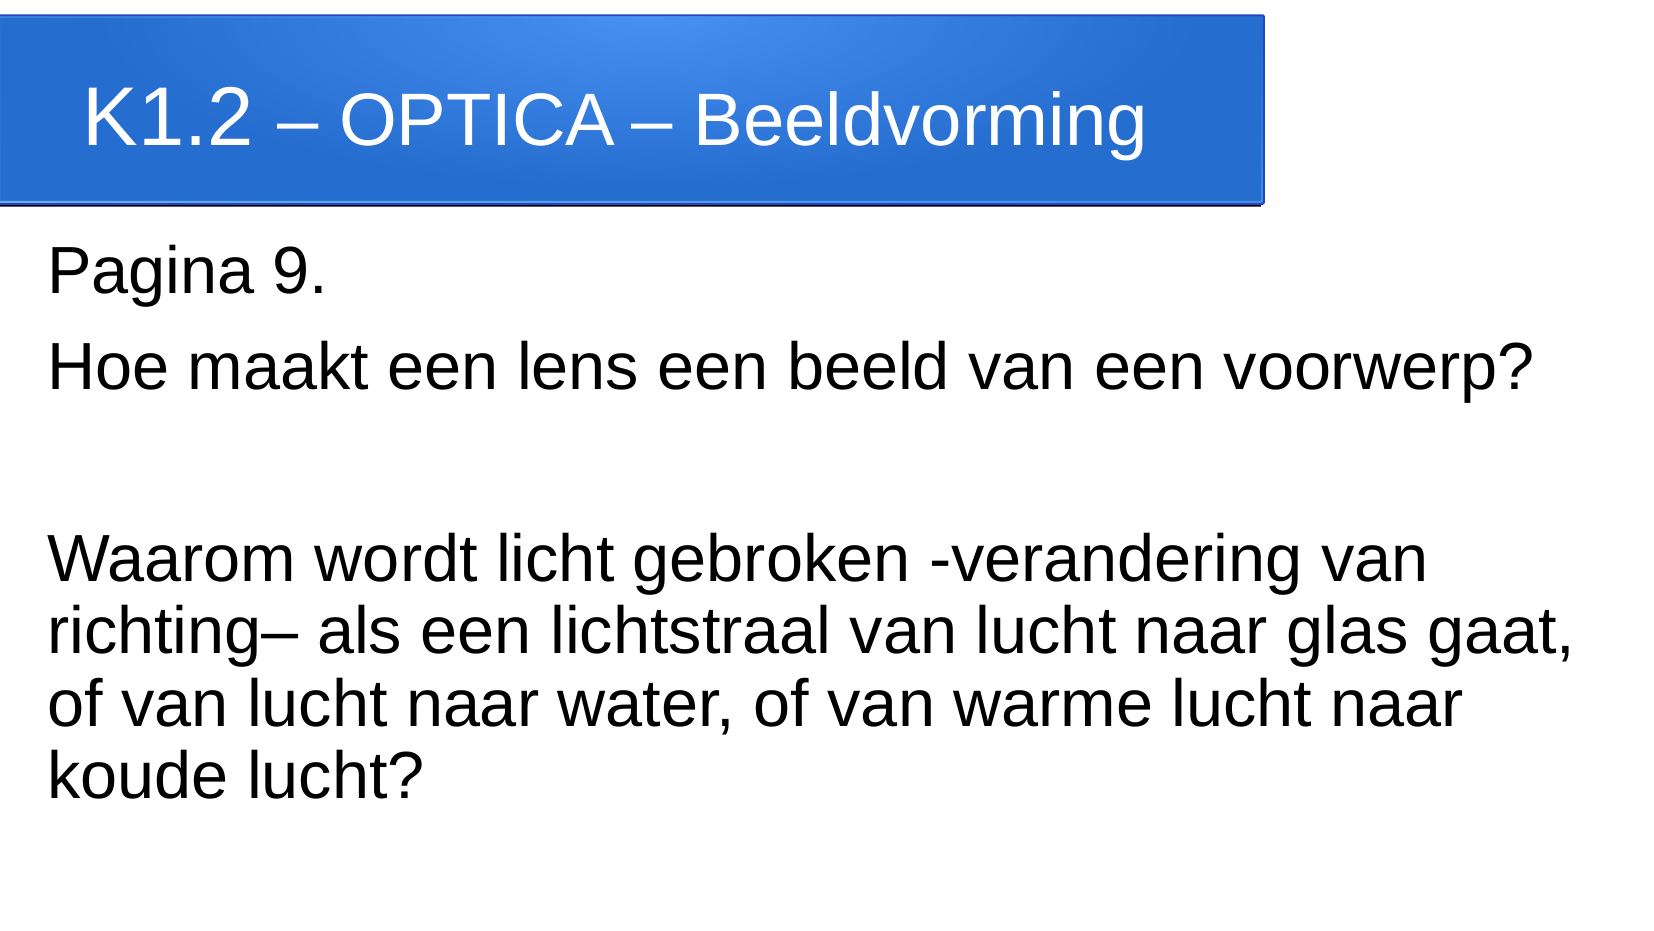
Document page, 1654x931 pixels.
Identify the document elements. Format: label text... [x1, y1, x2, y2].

subtitle Pagina 9. Hoe maakt een lens een beeld van een voorwerp? Waarom wordt licht gebroken -verandering van richting– als een lichtstraal van lucht naar glas gaat, of van lucht naar water, of van warme lucht naar koude lucht? [47, 236, 1607, 922]
title K1.2 – OPTICA – Beeldvorming [82, 35, 1235, 189]
